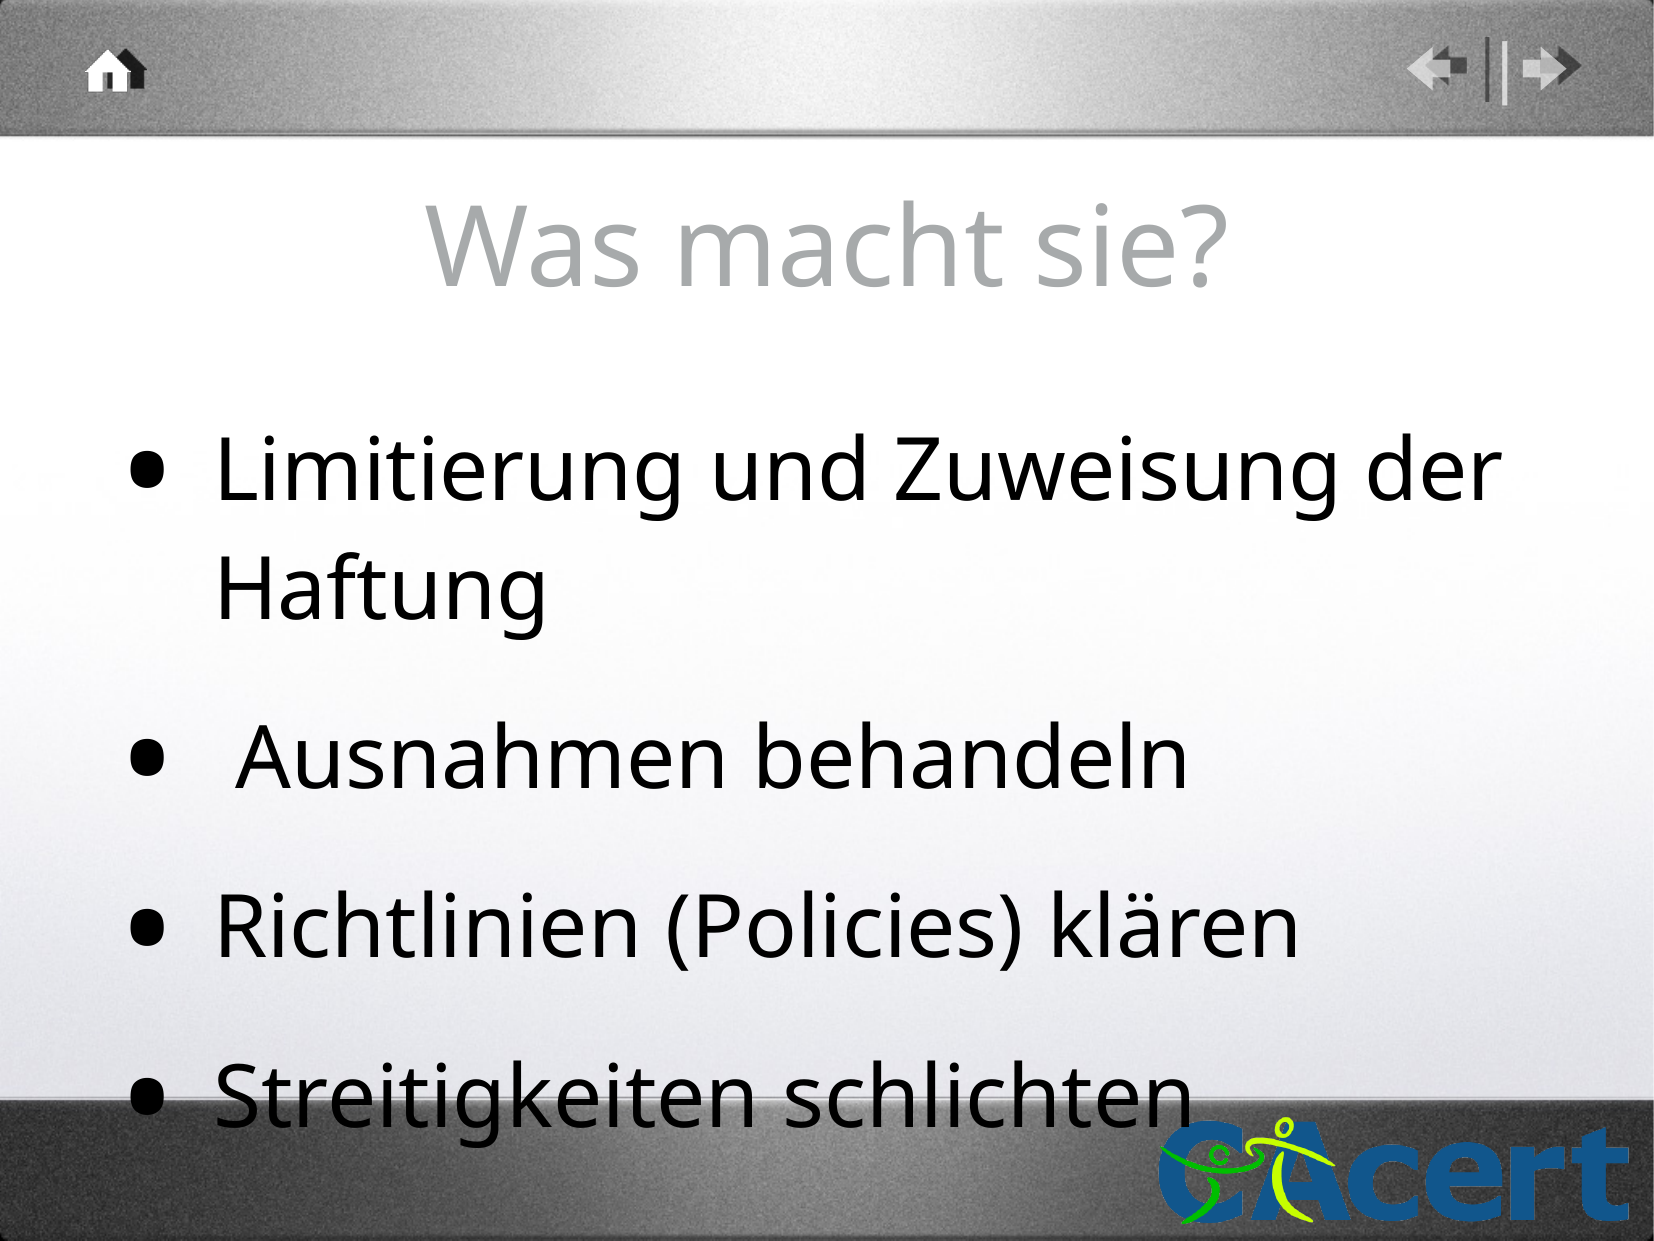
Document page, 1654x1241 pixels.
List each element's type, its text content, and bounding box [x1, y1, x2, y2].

list Limitierung und Zuweisung der Haftung Ausnahmen behandeln Richtlinien (Policies) klären Streitigkeiten schlichten [59, 282, 1595, 1109]
picture [0, 0, 1654, 1241]
title Was macht sie? [161, 143, 1493, 282]
